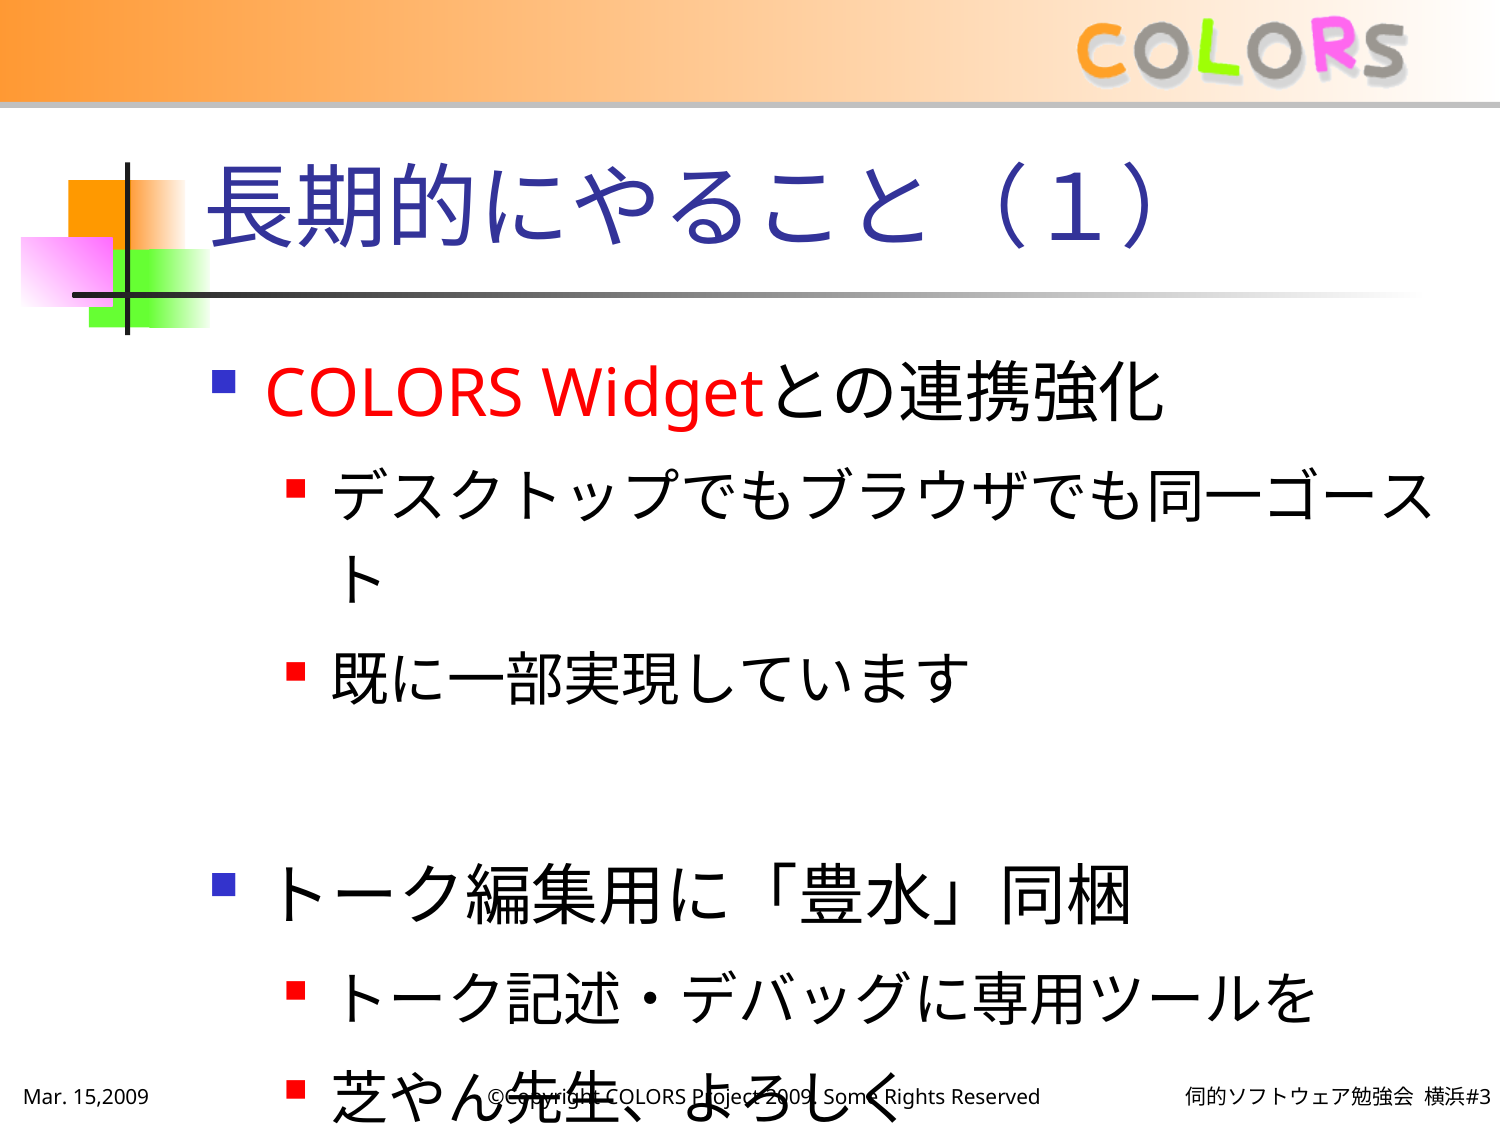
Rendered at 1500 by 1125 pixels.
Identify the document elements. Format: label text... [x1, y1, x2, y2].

list COLORS Widgetとの連携強化 デスクトップでもブラウザでも同一ゴースト 既に一部実現しています トーク編集用に「豊水」同梱 トーク記述・デバッグに専用ツールを 芝やん先生、よろしく [193, 331, 1469, 1007]
title 長期的にやること（１） [188, 35, 1468, 276]
